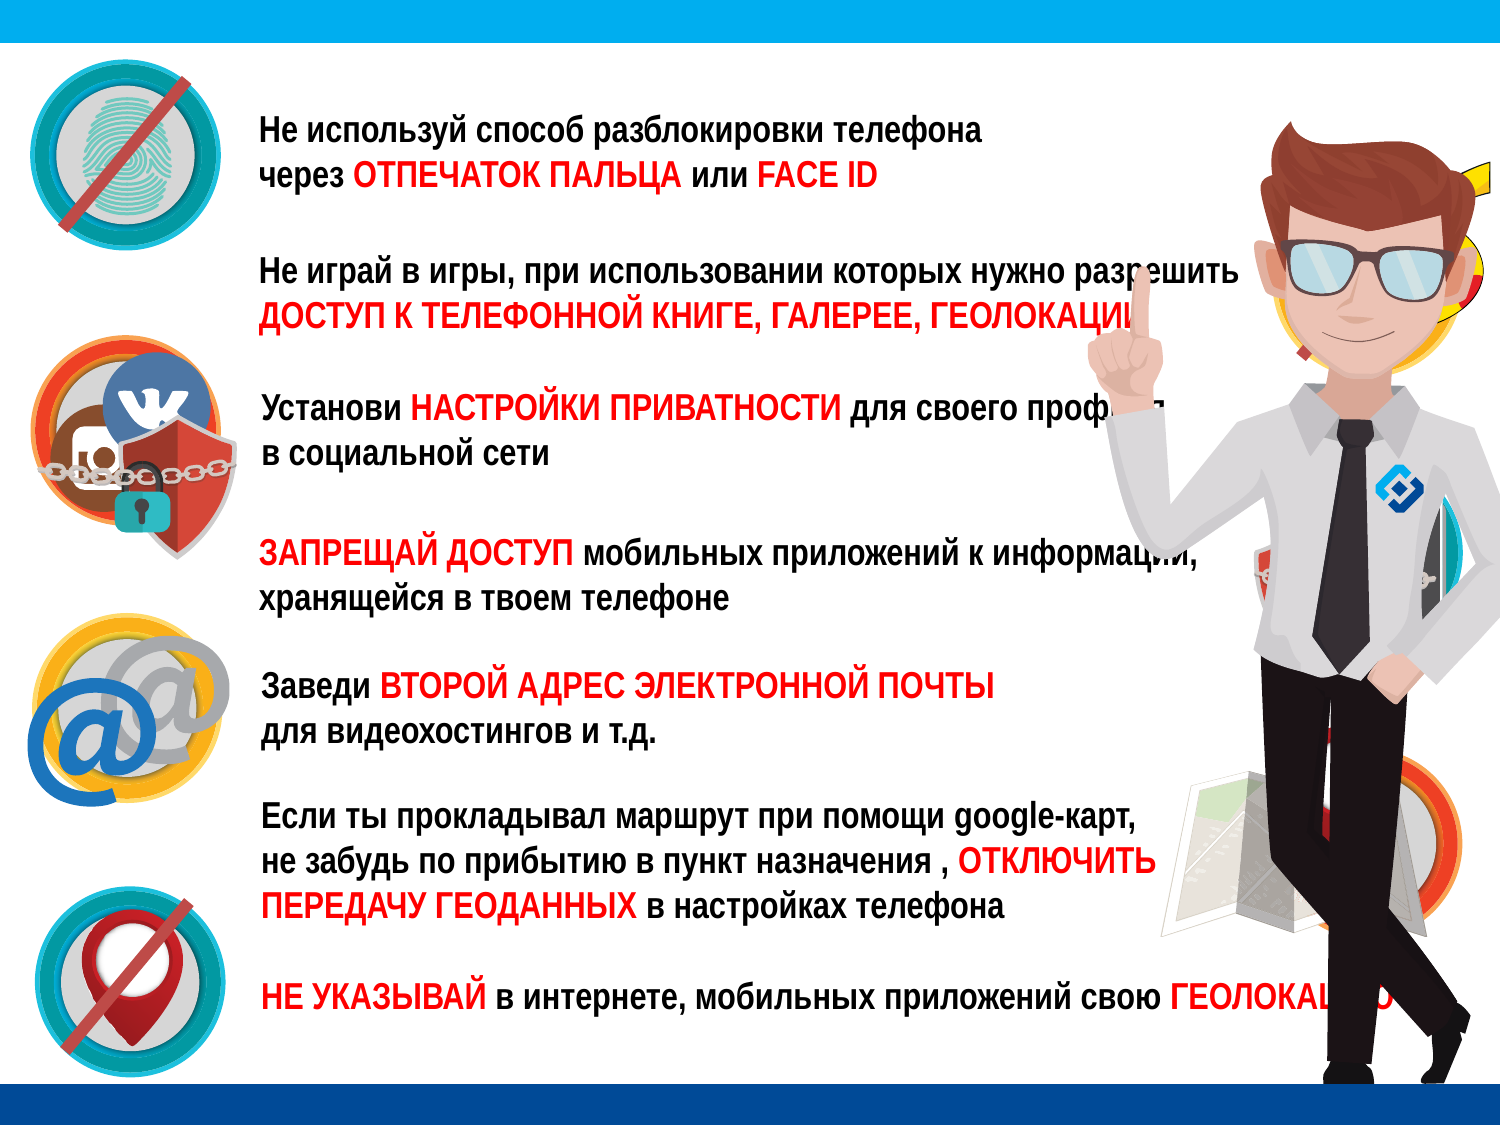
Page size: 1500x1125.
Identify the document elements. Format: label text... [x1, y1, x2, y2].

text_box Если ты прокладывал маршрут при помощи google-карт, не забудь по прибытию в пункт назначения , ОТКЛЮЧИТЬ ПЕРЕДАЧУ ГЕОДАННЫХ в настройках телефона [251, 783, 1087, 934]
text_box Не используй способ разблокировки телефона через ОТПЕЧАТОК ПАЛЬЦА или FACE ID [247, 97, 1425, 202]
text_box [0, 1084, 1500, 1125]
text_box [0, 0, 1500, 43]
text_box Установи НАСТРОЙКИ ПРИВАТНОСТИ для своего профиля в социальной сети [272, 375, 1087, 480]
text_box Не играй в игры, при использовании которых нужно разрешить ДОСТУП К ТЕЛЕФОННОЙ КНИГЕ, ГАЛЕРЕЕ, ГЕОЛОКАЦИИ [244, 238, 1087, 343]
text_box НЕ УКАЗЫВАЙ в интернете, мобильных приложений свою ГЕОЛОКАЦИЮ [251, 964, 1087, 1024]
text_box Заведи ВТОРОЙ АДРЕС ЭЛЕКТРОННОЙ ПОЧТЫ для видеохостингов и т.д. [307, 653, 1087, 758]
text_box ЗАПРЕЩАЙ ДОСТУП мобильных приложений к информации, хранящейся в твоем телефоне [272, 521, 1087, 626]
picture [4, 44, 247, 266]
picture [0, 290, 307, 1093]
picture [1087, 101, 1500, 1085]
